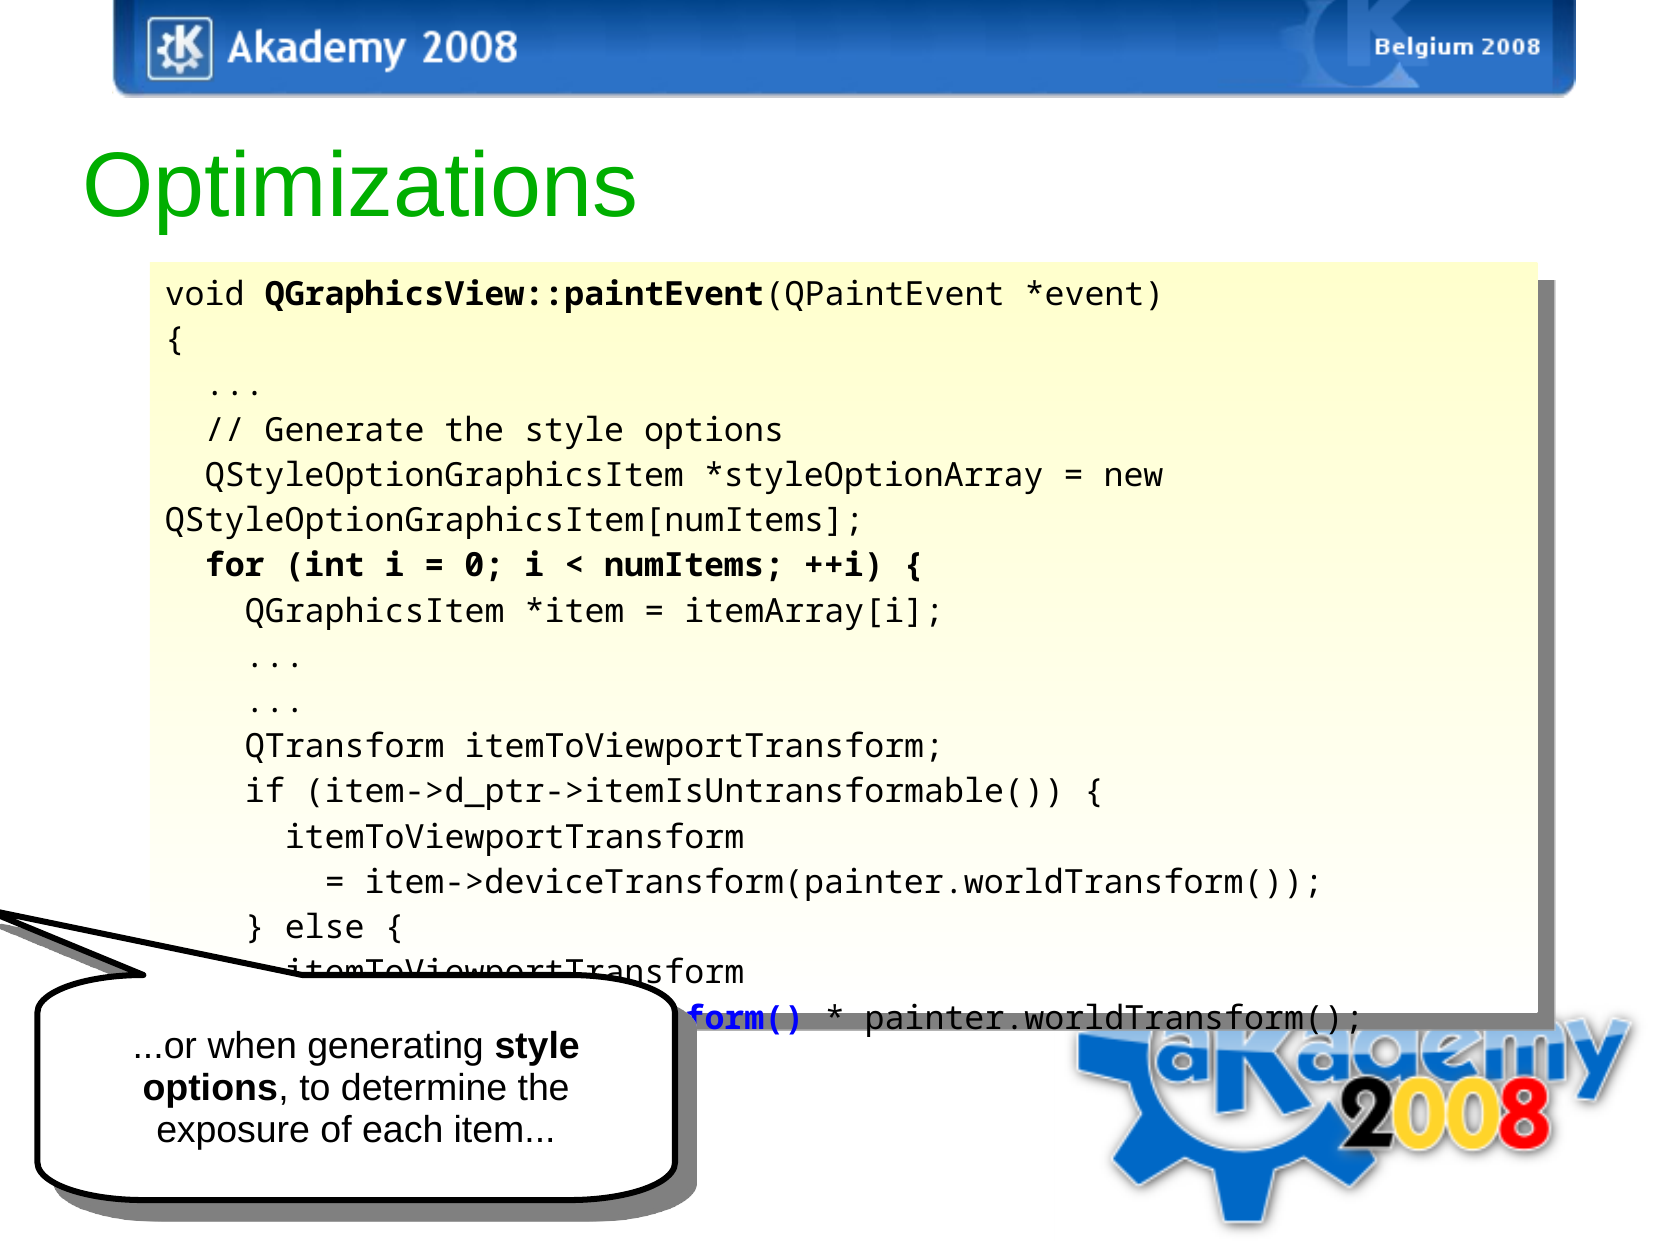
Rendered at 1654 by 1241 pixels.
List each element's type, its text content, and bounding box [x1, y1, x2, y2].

text_box ...or when generating style options, to determine the exposure of each item... [0, 912, 676, 1201]
text_box [265, 297, 1654, 355]
text_box void QGraphicsView::paintEvent(QPaintEvent *event) { ... // Generate the style options QStyleOptionGraphicsItem *styleOptionArray = new QStyleOptionGraphicsItem[numItems]; for (int i = 0; i < numItems; ++i) { QGraphicsItem *item = itemArray[i]; ... ... QTransform itemToViewportTransform; if (item->d_ptr->itemIsUntransformable()) { itemToViewportTransform = item->deviceTransform(painter.worldTransform()); } else { itemToViewportTransform = item->sceneTransform() * painter.worldTransform(); } ... [150, 262, 1538, 1033]
picture [112, 0, 1576, 98]
title Optimizations [82, 112, 1571, 257]
picture [1053, 913, 1654, 1241]
